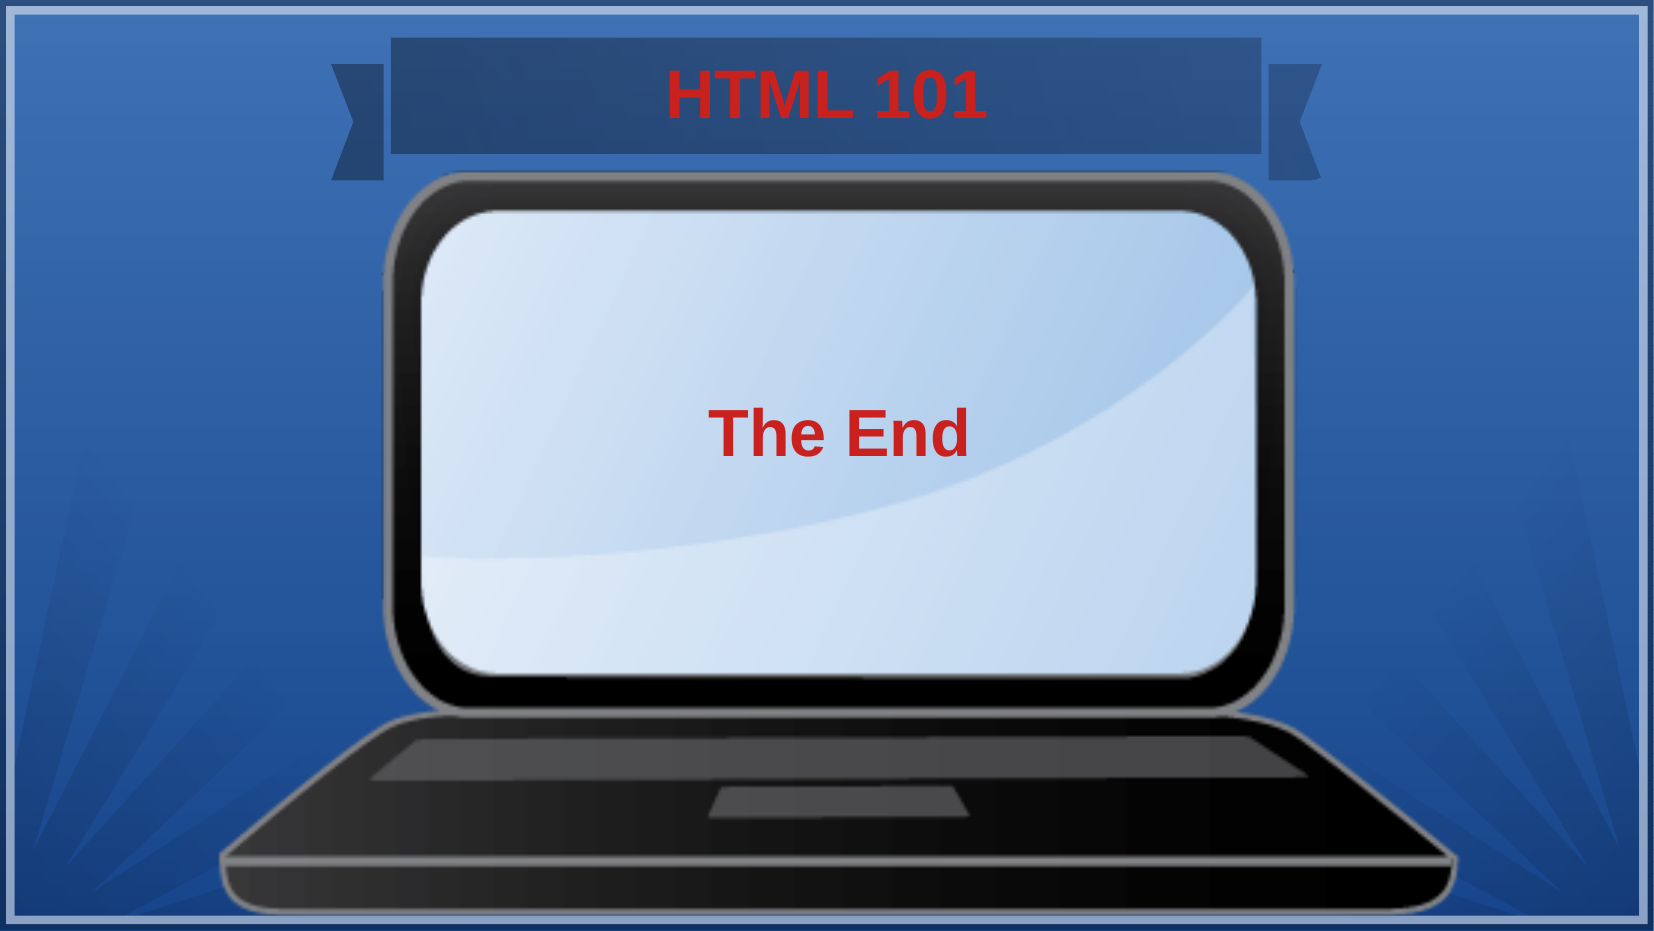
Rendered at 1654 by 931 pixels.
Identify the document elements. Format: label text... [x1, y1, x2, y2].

picture [164, 119, 1514, 931]
subtitle The End [420, 210, 1261, 657]
title HTML 101 [389, 35, 1264, 154]
